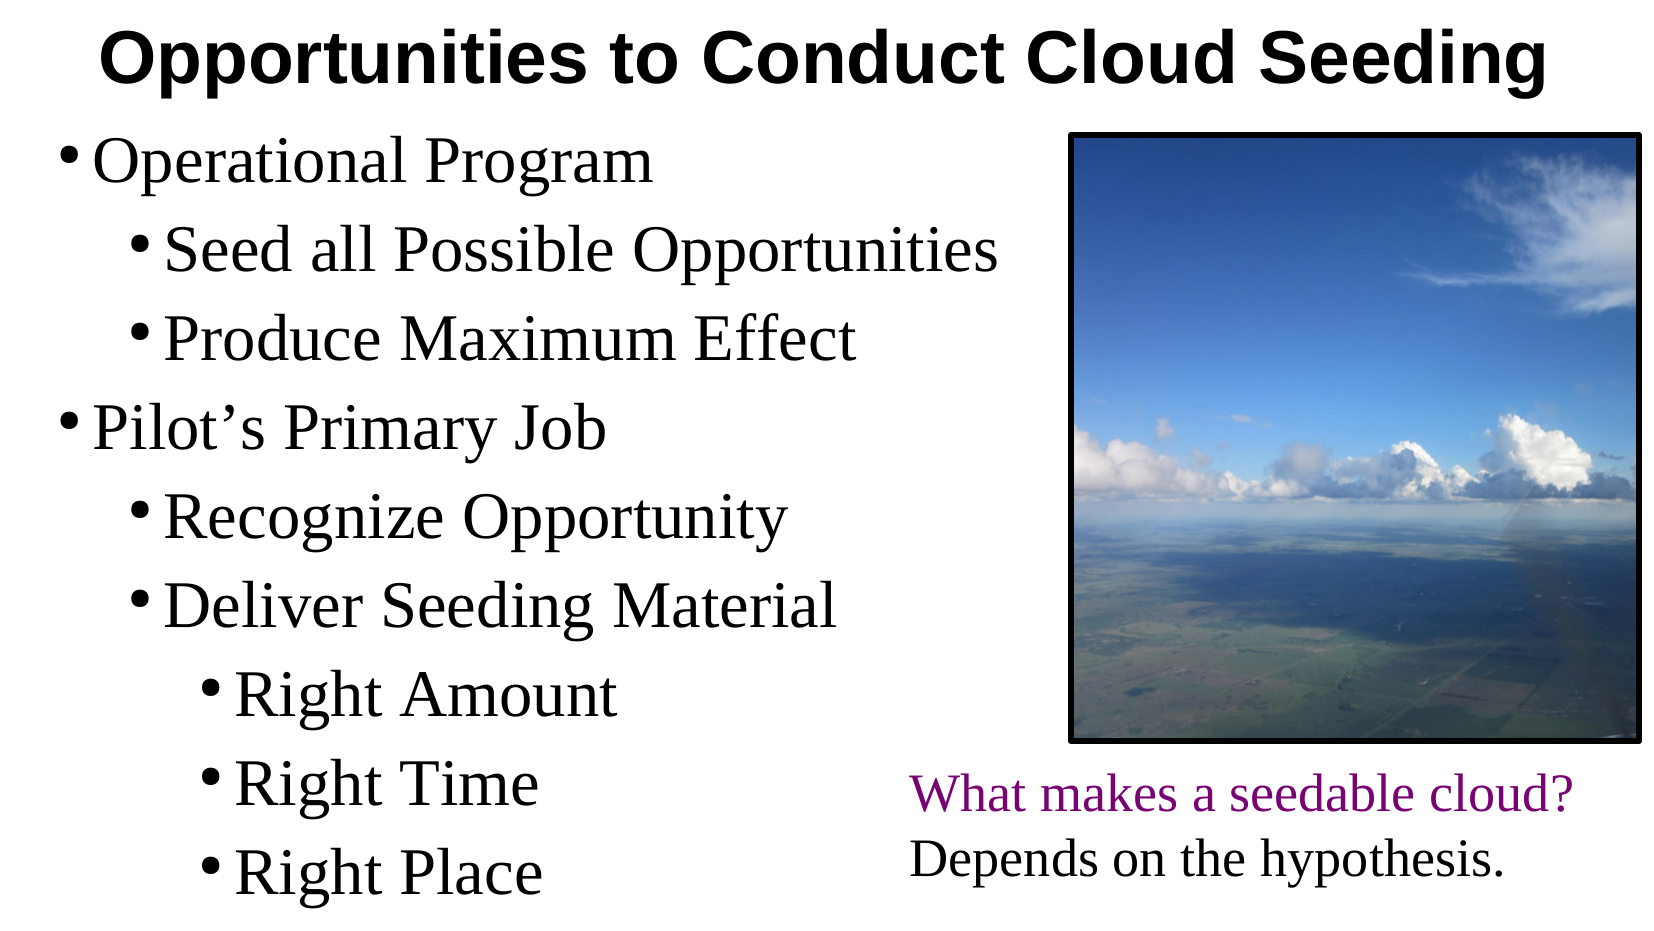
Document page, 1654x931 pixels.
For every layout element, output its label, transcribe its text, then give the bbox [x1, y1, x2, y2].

text_box What makes a seedable cloud? Depends on the hypothesis. [848, 755, 1636, 914]
text_box Operational Program Seed all Possible Opportunities Produce Maximum Effect Pilot’s Primary Job Recognize Opportunity Deliver Seeding Material Right Amount Right Time Right Place [0, 108, 1076, 915]
picture [1073, 138, 1637, 739]
title Opportunities to Conduct Cloud Seeding [0, 0, 1654, 107]
